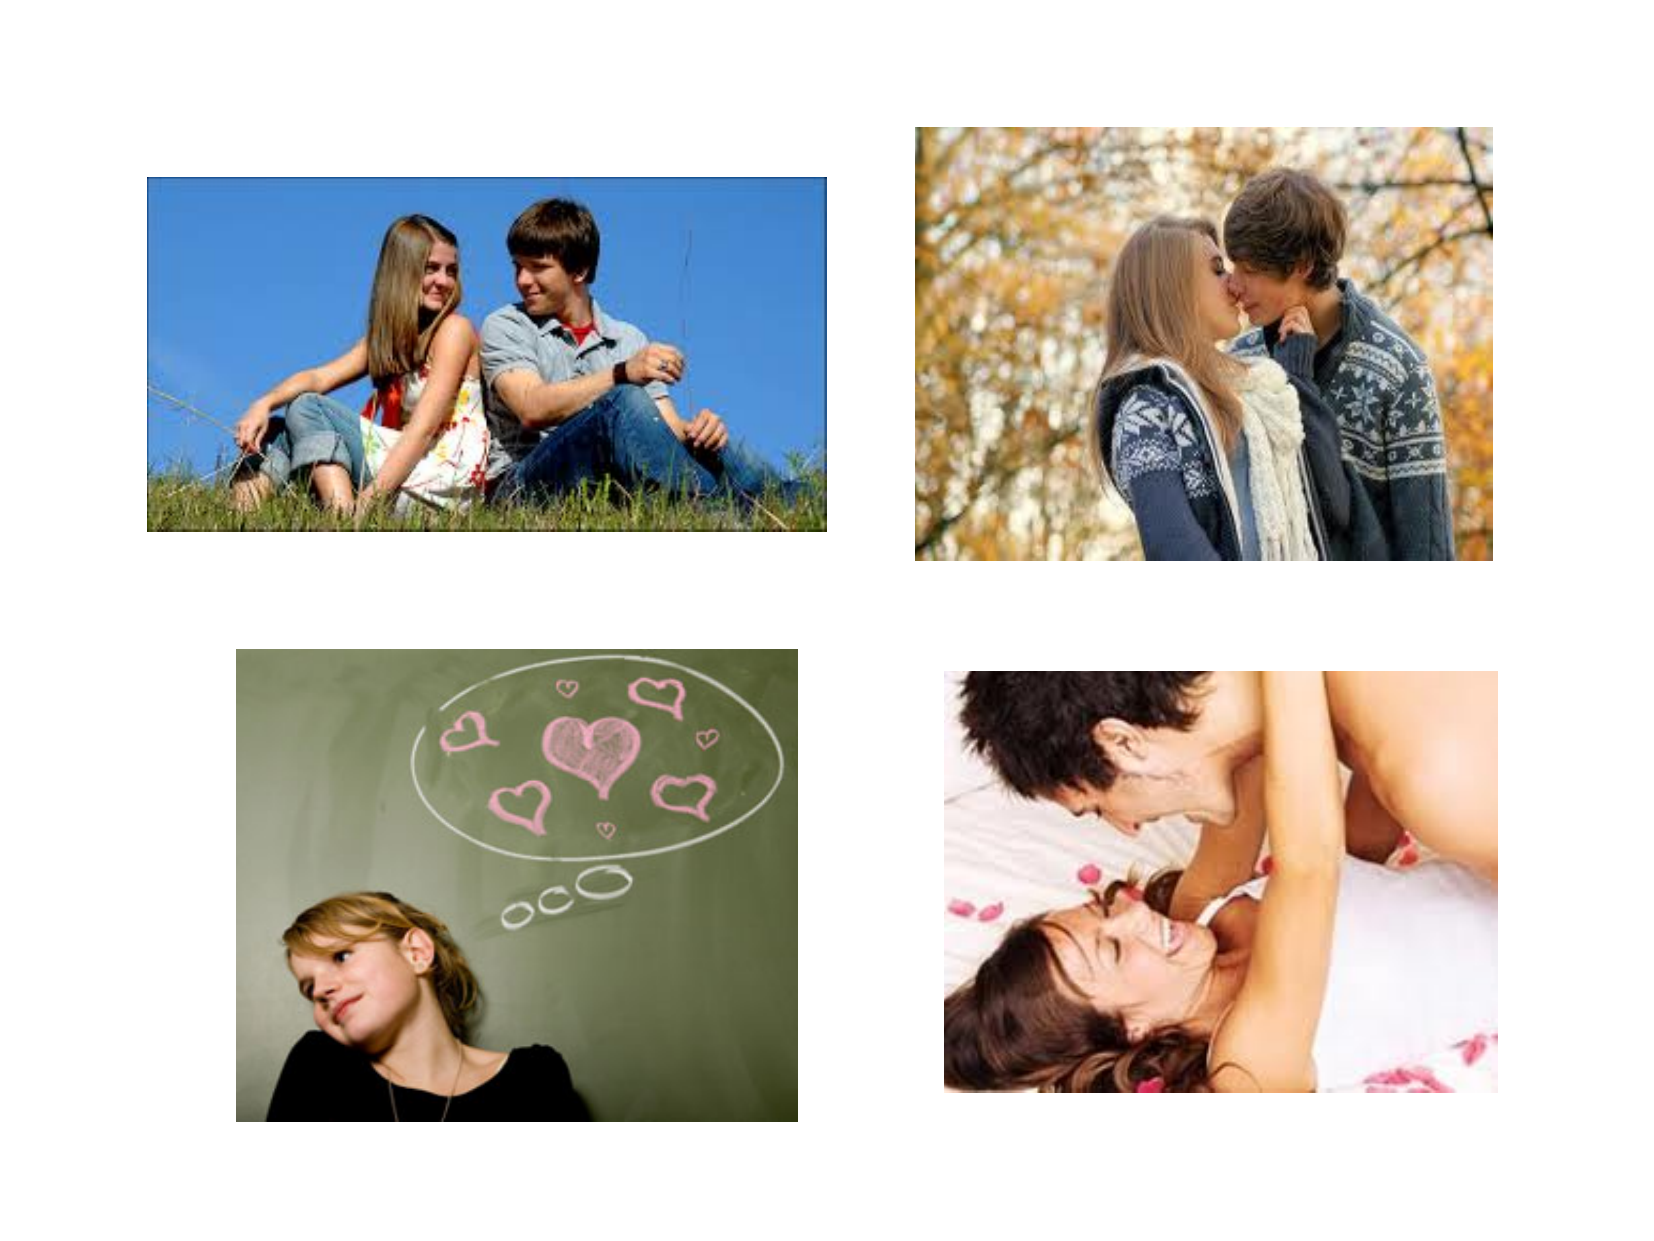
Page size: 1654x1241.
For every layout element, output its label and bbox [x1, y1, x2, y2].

picture [147, 177, 827, 532]
picture [944, 671, 1498, 1093]
picture [236, 649, 798, 1123]
picture [915, 127, 1493, 562]
